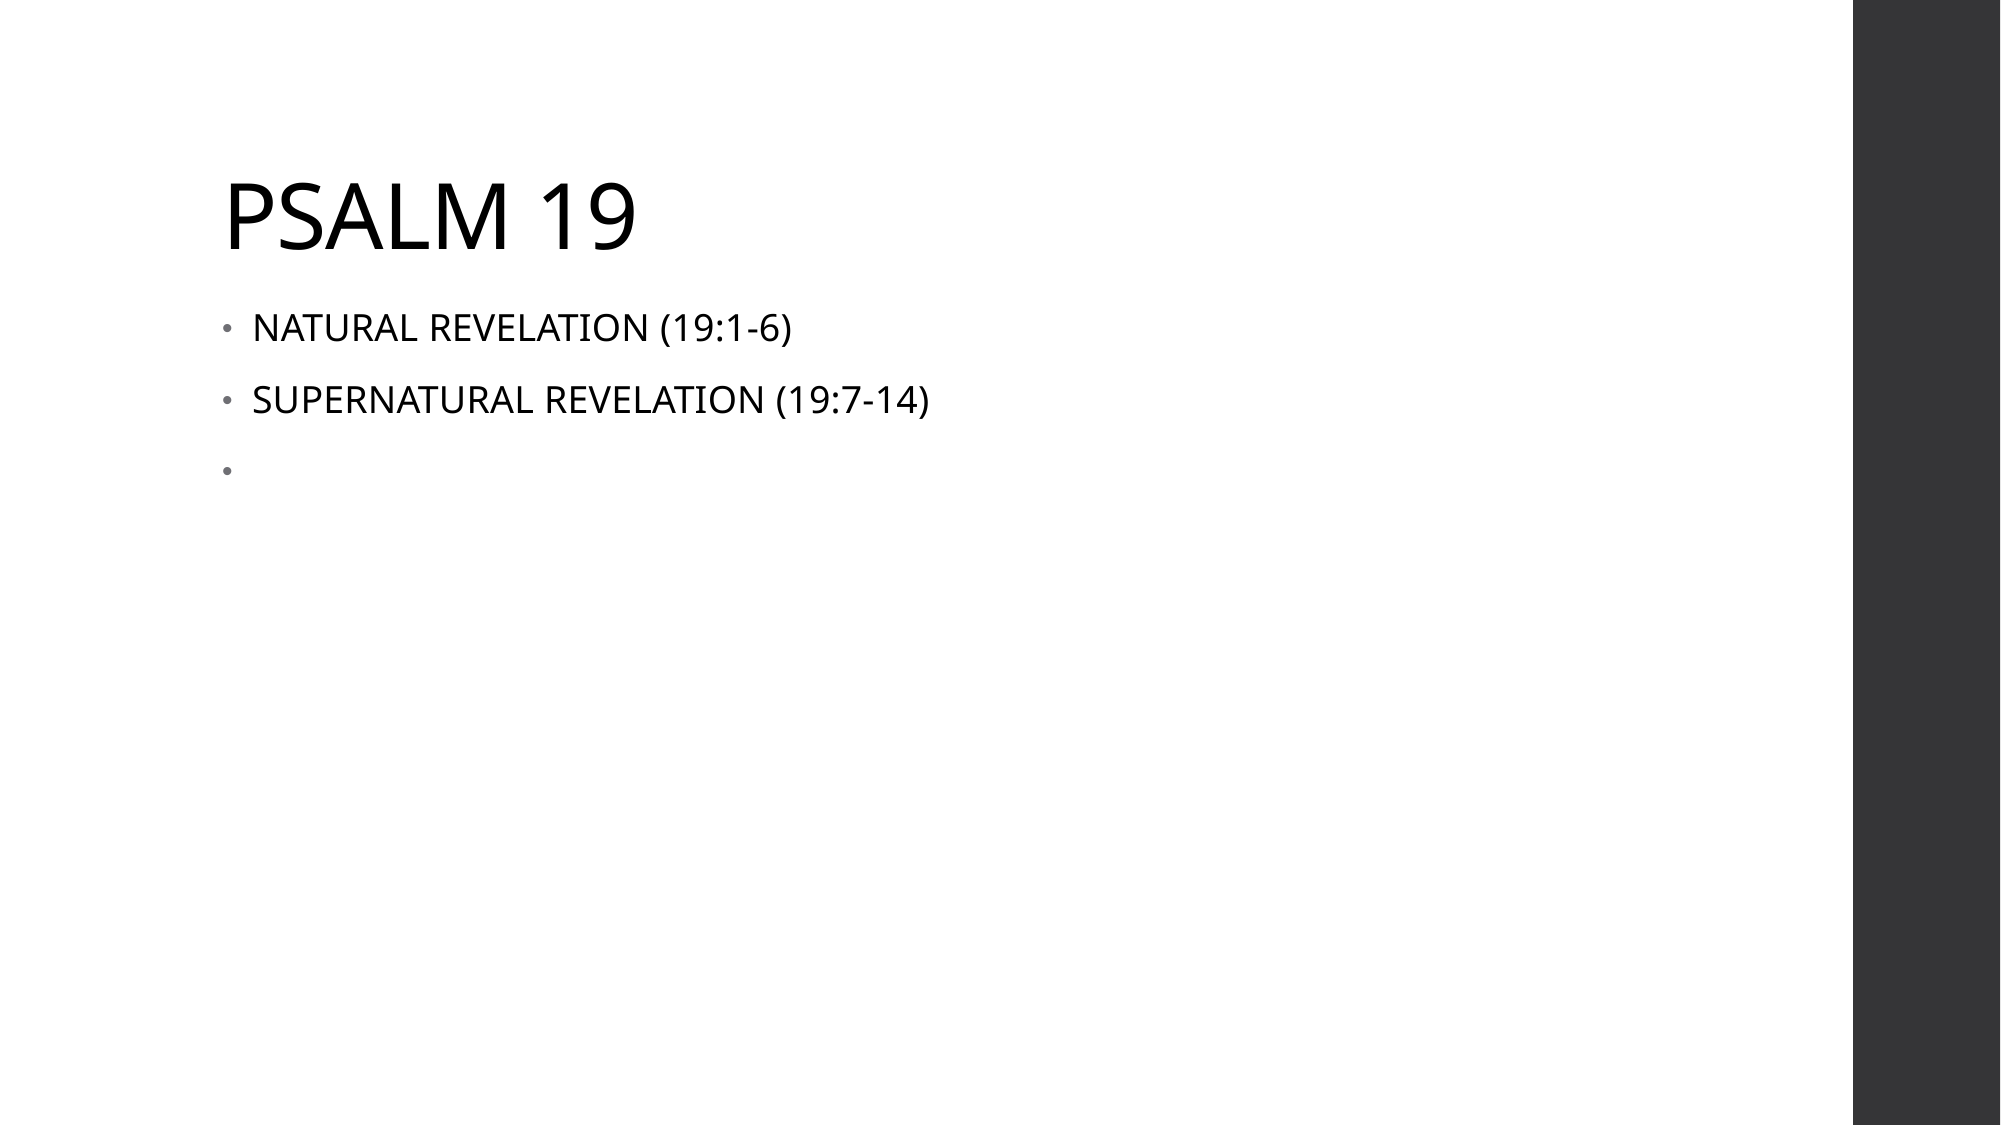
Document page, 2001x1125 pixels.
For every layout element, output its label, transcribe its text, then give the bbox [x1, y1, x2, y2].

title PSALM 19 [206, 60, 1797, 278]
list NATURAL REVELATION (19:1-6) SUPERNATURAL REVELATION (19:7-14) [206, 299, 1617, 1014]
